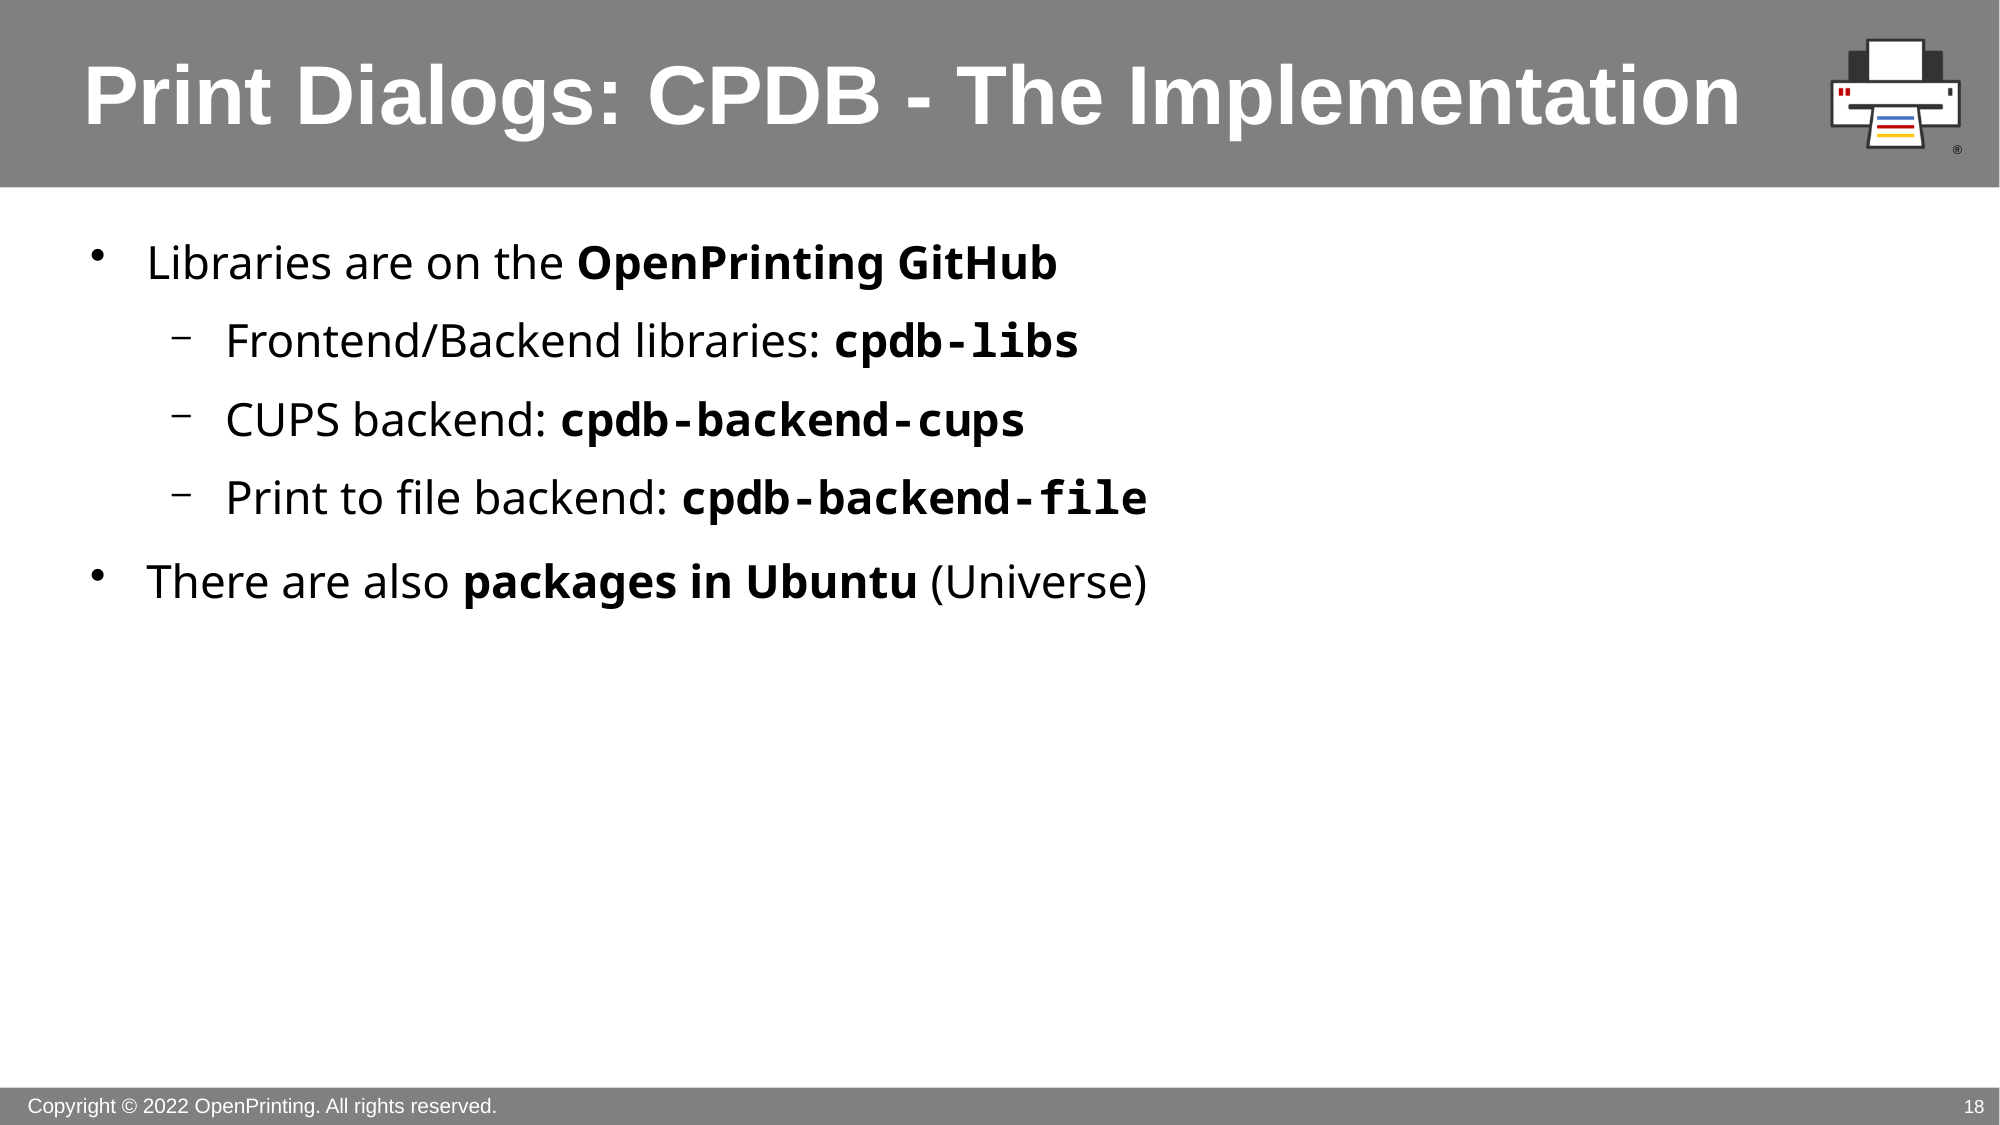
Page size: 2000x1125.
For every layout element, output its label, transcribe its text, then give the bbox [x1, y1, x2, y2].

list Libraries are on the OpenPrinting GitHub Frontend/Backend libraries: cpdb-libs CUPS backend: cpdb-backend-cups Print to file backend: cpdb-backend-file There are also packages in Ubuntu (Universe) [75, 224, 1936, 1067]
picture [1825, 33, 1966, 154]
title Print Dialogs: CPDB - The Implementation [75, 7, 1786, 175]
